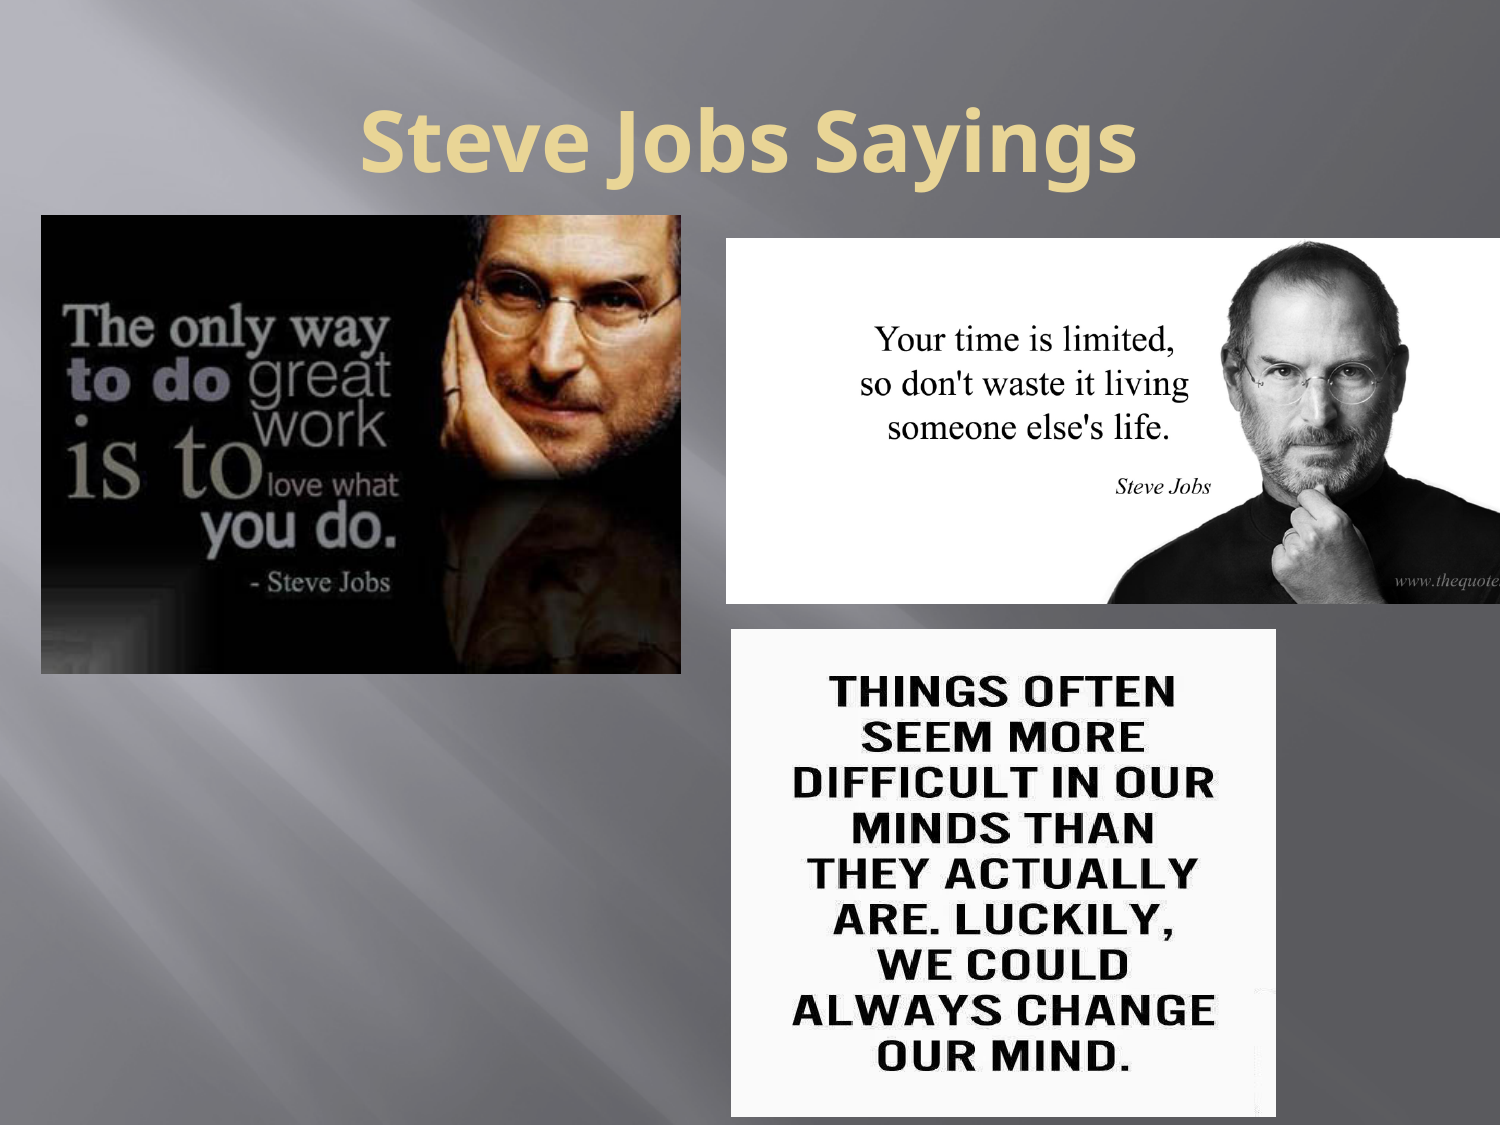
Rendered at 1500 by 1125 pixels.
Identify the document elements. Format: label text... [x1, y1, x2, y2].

title Steve Jobs Sayings [75, 45, 1425, 233]
picture [0, 0, 1500, 1125]
